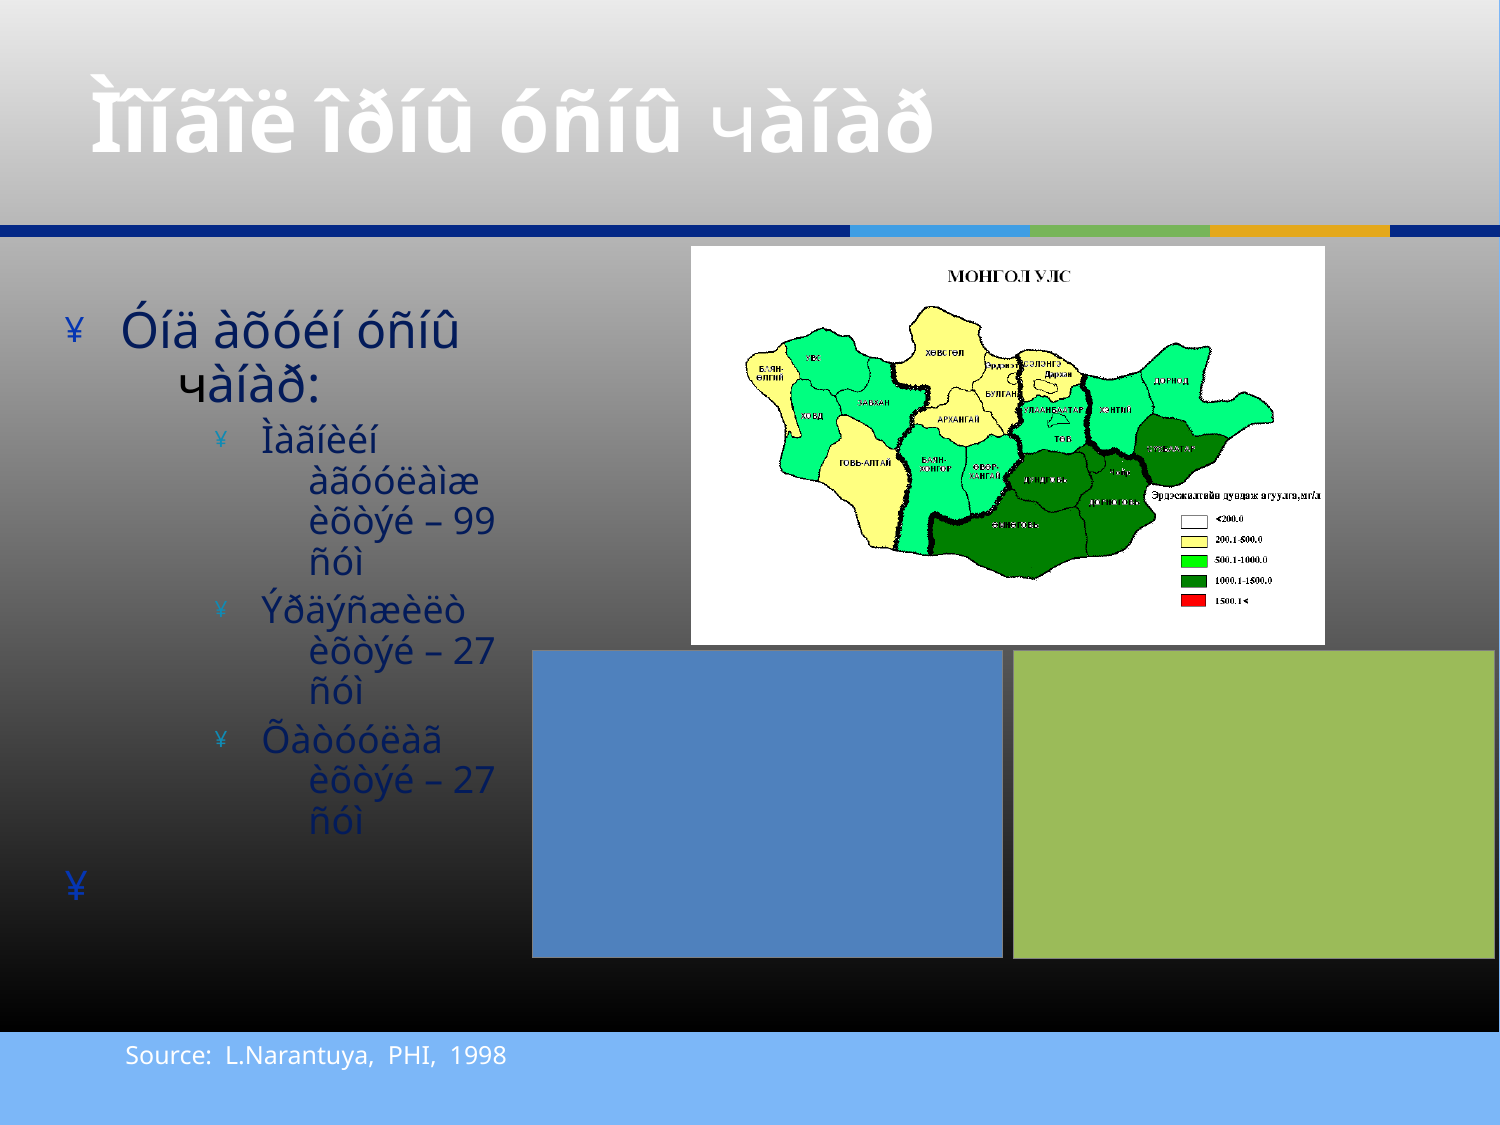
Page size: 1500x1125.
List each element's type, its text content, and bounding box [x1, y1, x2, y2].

list Óíä àõóéí óñíû чàíàð: Ìàãíèéí àãóóëàìæ èõòýé – 99 ñóì Ýðäýñæèëò èõòýé – 27 ñóì Õàòóóëàã èõòýé – 27 ñóì [49, 224, 528, 993]
text_box Source: L.Narantuya, PHI, 1998 [82, 1031, 551, 1078]
picture [527, 246, 1500, 964]
title Ìîíãîë îðíû óñíû чàíàð [75, 24, 1426, 213]
